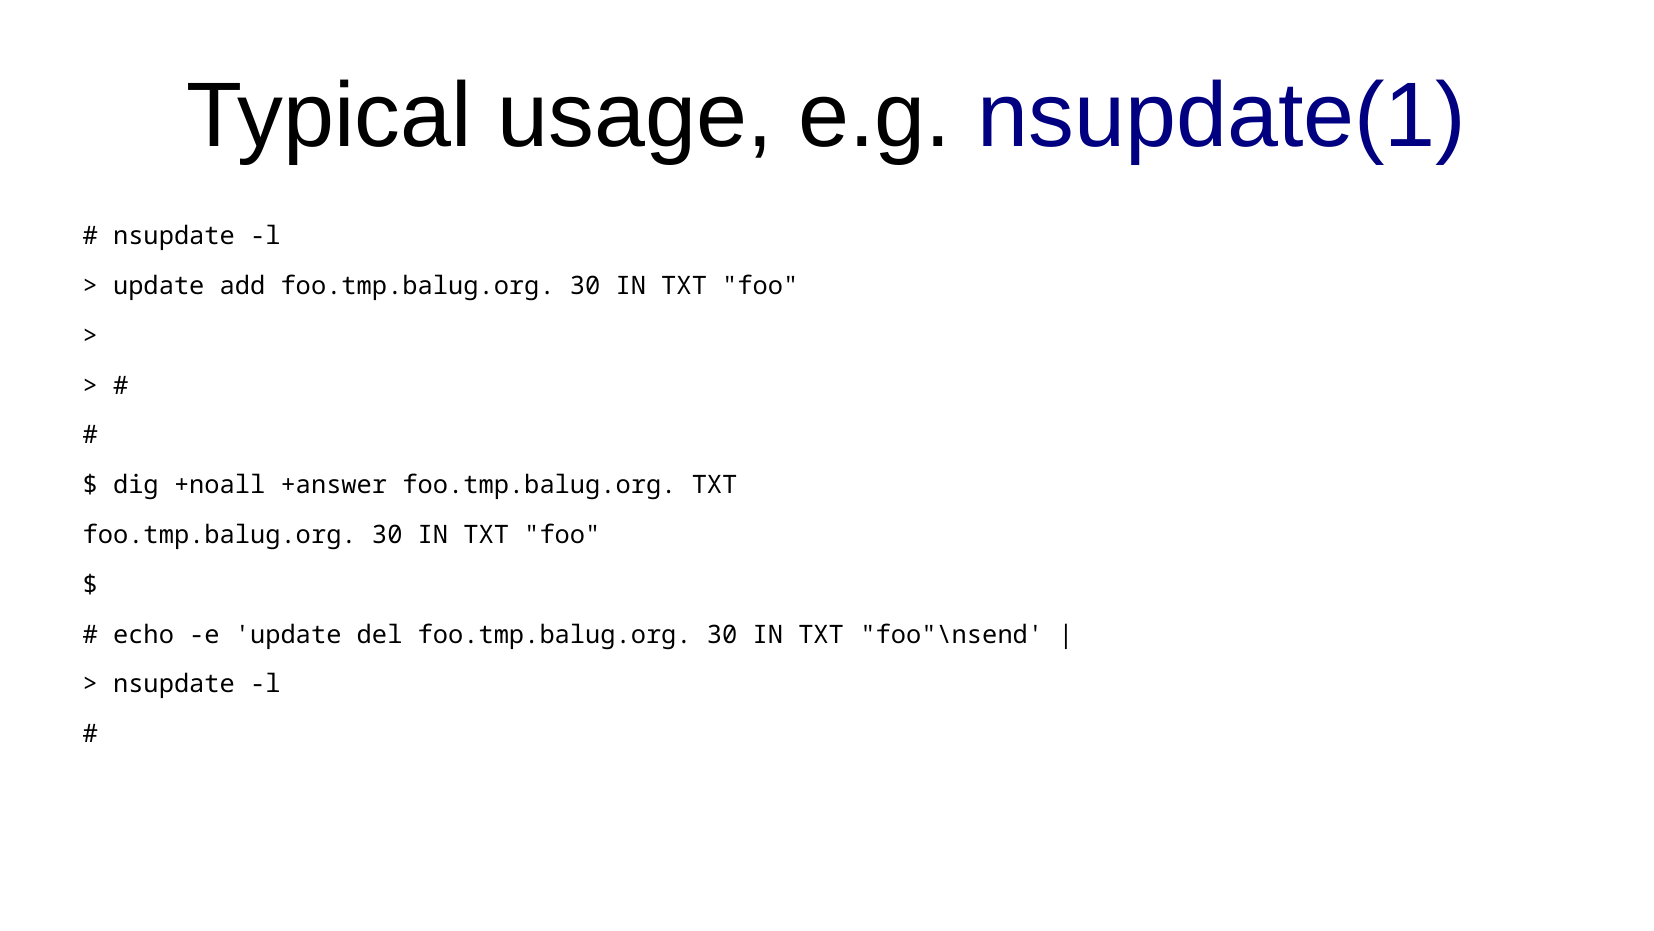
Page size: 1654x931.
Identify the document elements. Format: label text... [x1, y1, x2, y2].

title Typical usage, e.g. nsupdate(1) [82, 37, 1571, 193]
list # nsupdate -l > update add foo.tmp.balug.org. 30 IN TXT "foo" > > # # $ dig +noall +answer foo.tmp.balug.org. TXT foo.tmp.balug.org. 30 IN TXT "foo" $ # echo -e 'update del foo.tmp.balug.org. 30 IN TXT "foo"\nsend' | > nsupdate -l # [82, 217, 1571, 758]
